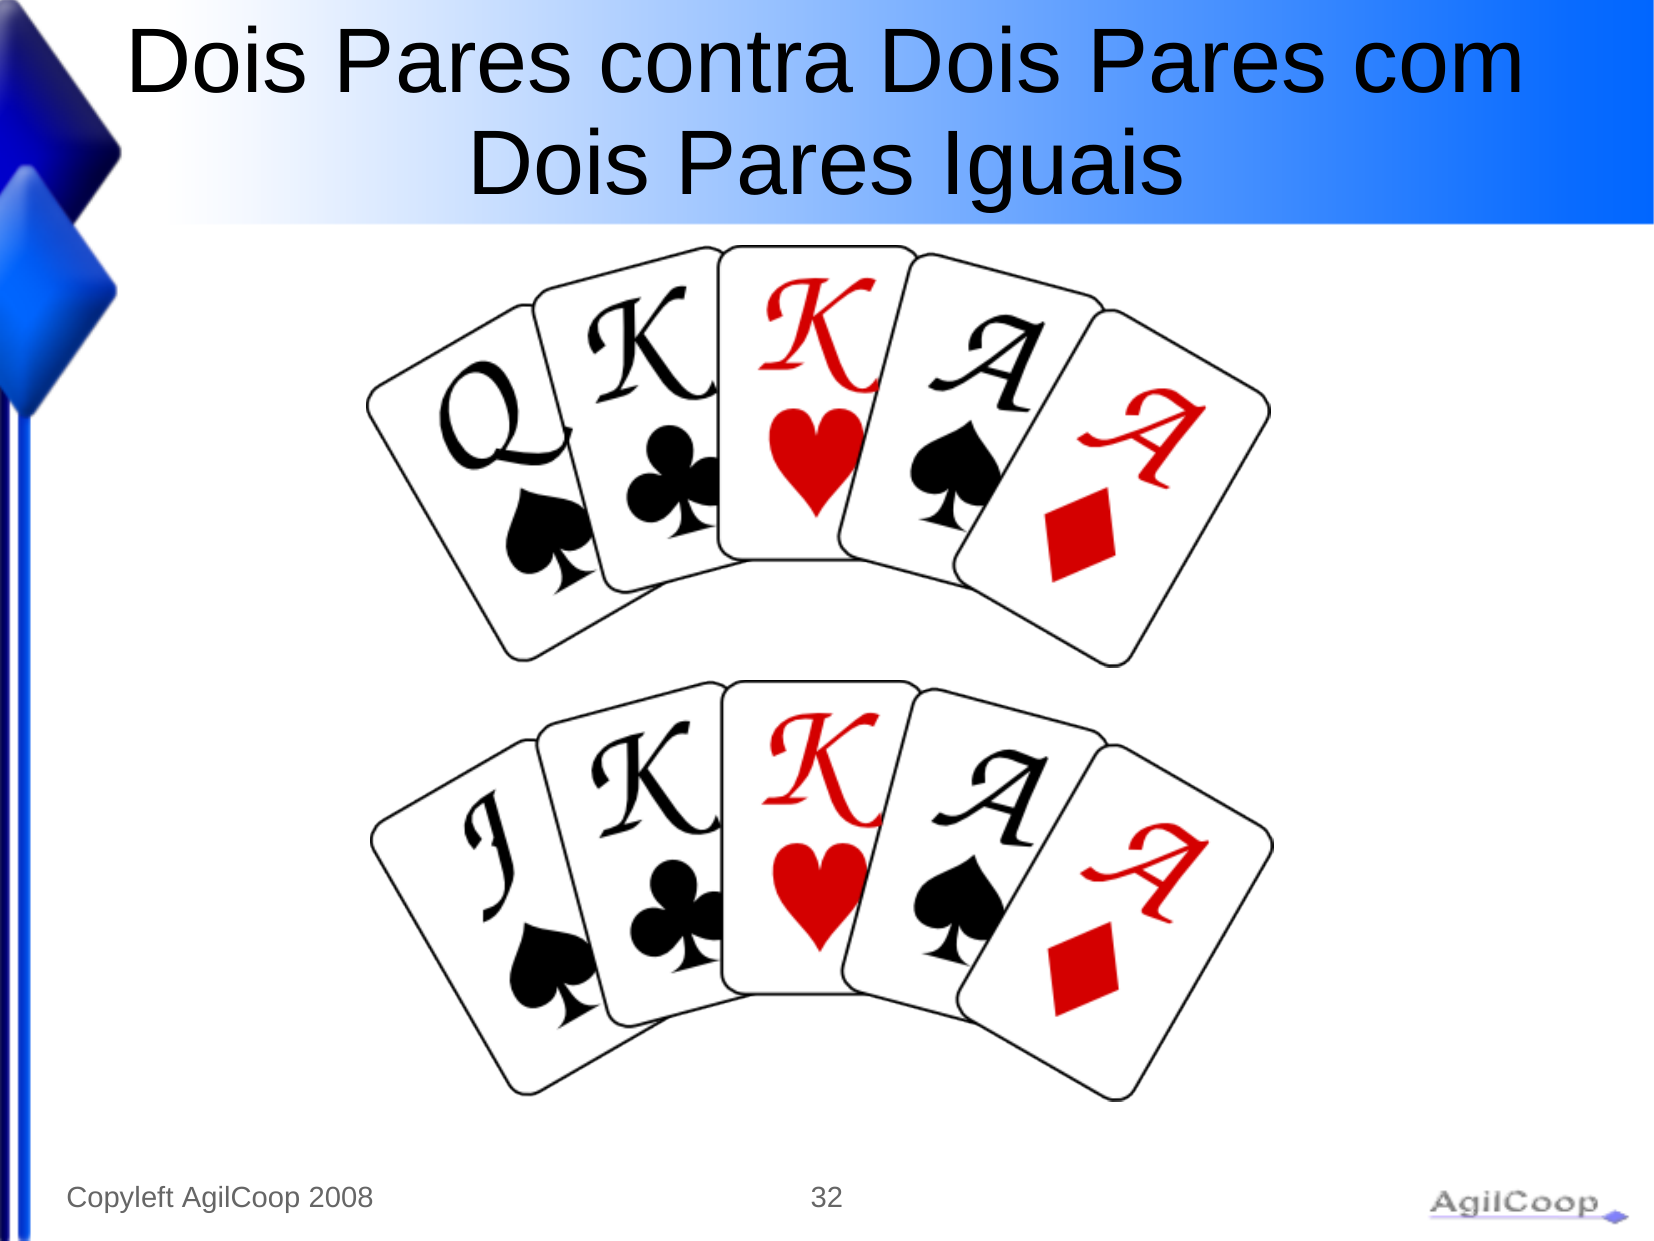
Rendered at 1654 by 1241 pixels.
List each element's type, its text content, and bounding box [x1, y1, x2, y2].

picture [0, 0, 1654, 1241]
title Dois Pares contra Dois Pares com Dois Pares Iguais [82, 8, 1571, 216]
